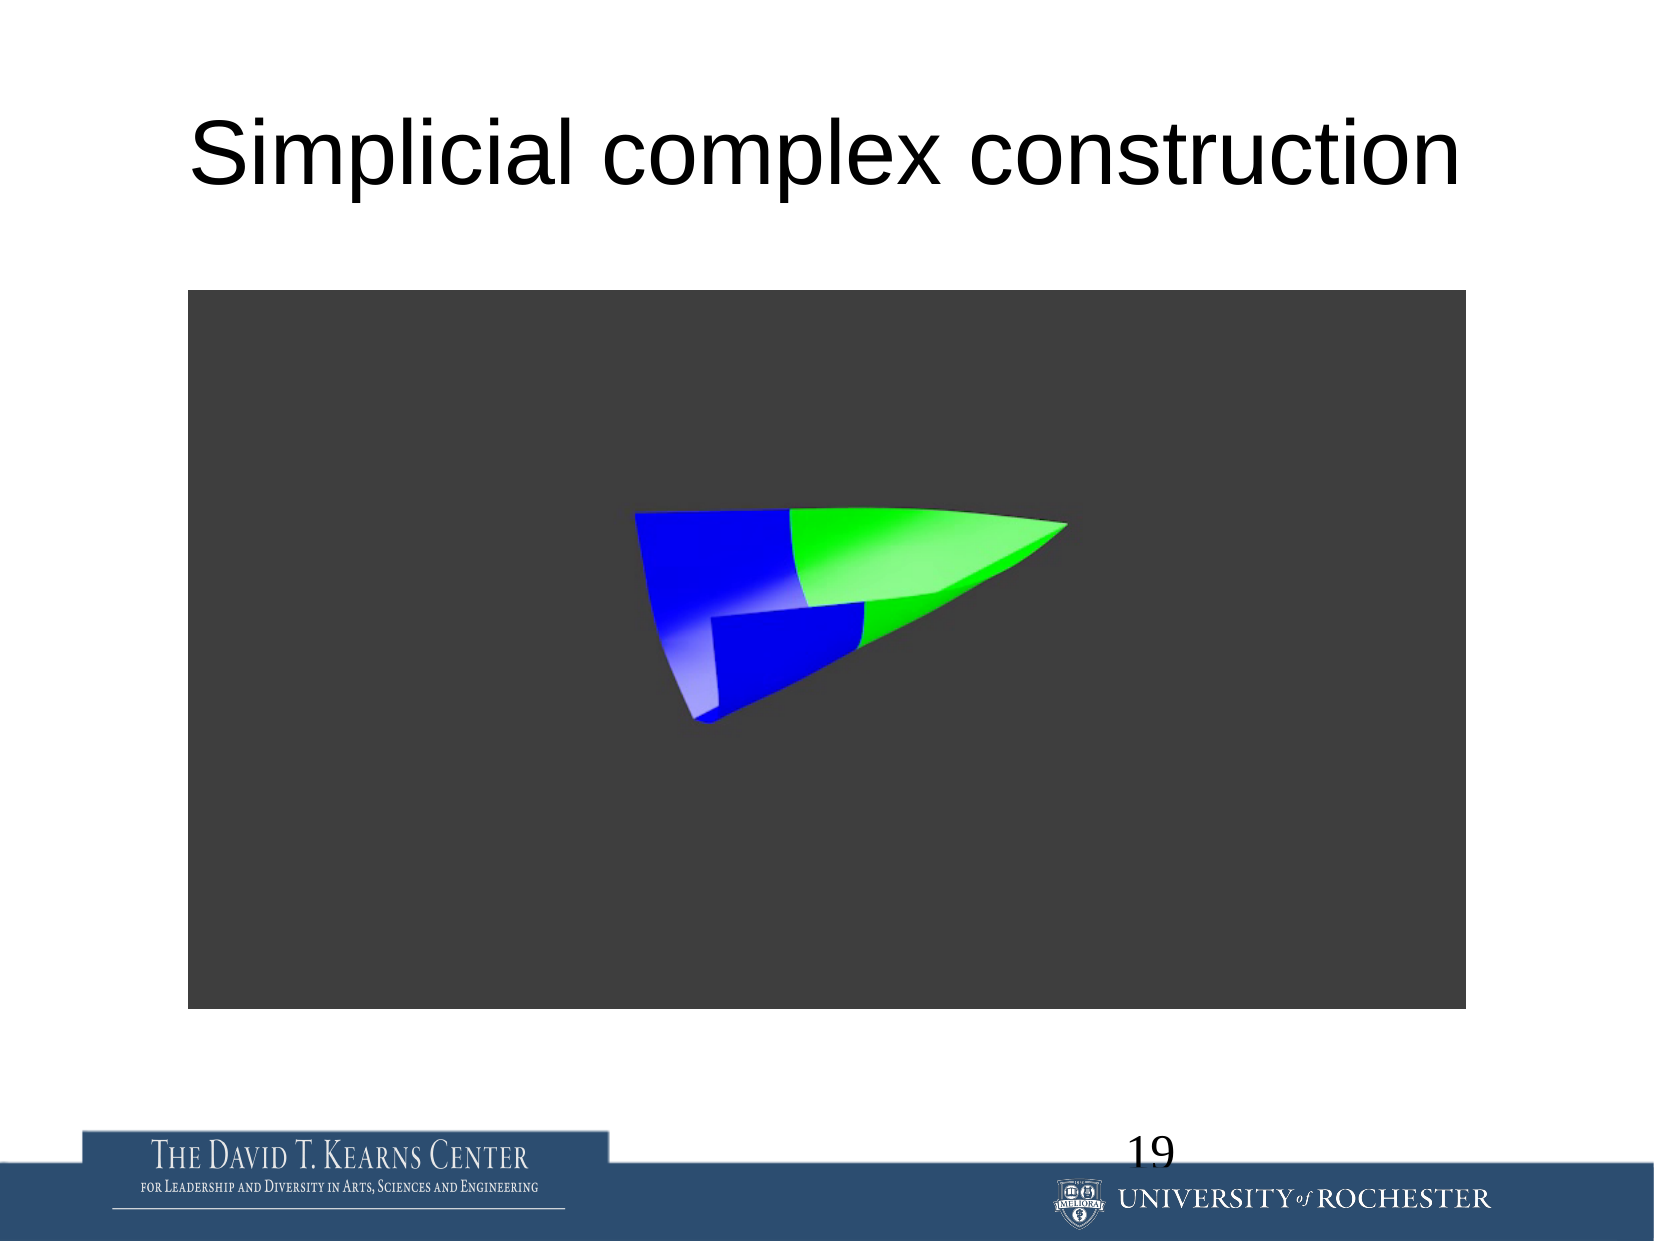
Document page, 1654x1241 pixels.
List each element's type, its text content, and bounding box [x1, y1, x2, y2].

picture [1156, 1138, 1168, 1154]
title Simplicial complex construction [82, 49, 1571, 257]
picture [0, 0, 1654, 1241]
text_box [187, 290, 1466, 1010]
picture [1053, 1178, 1492, 1230]
